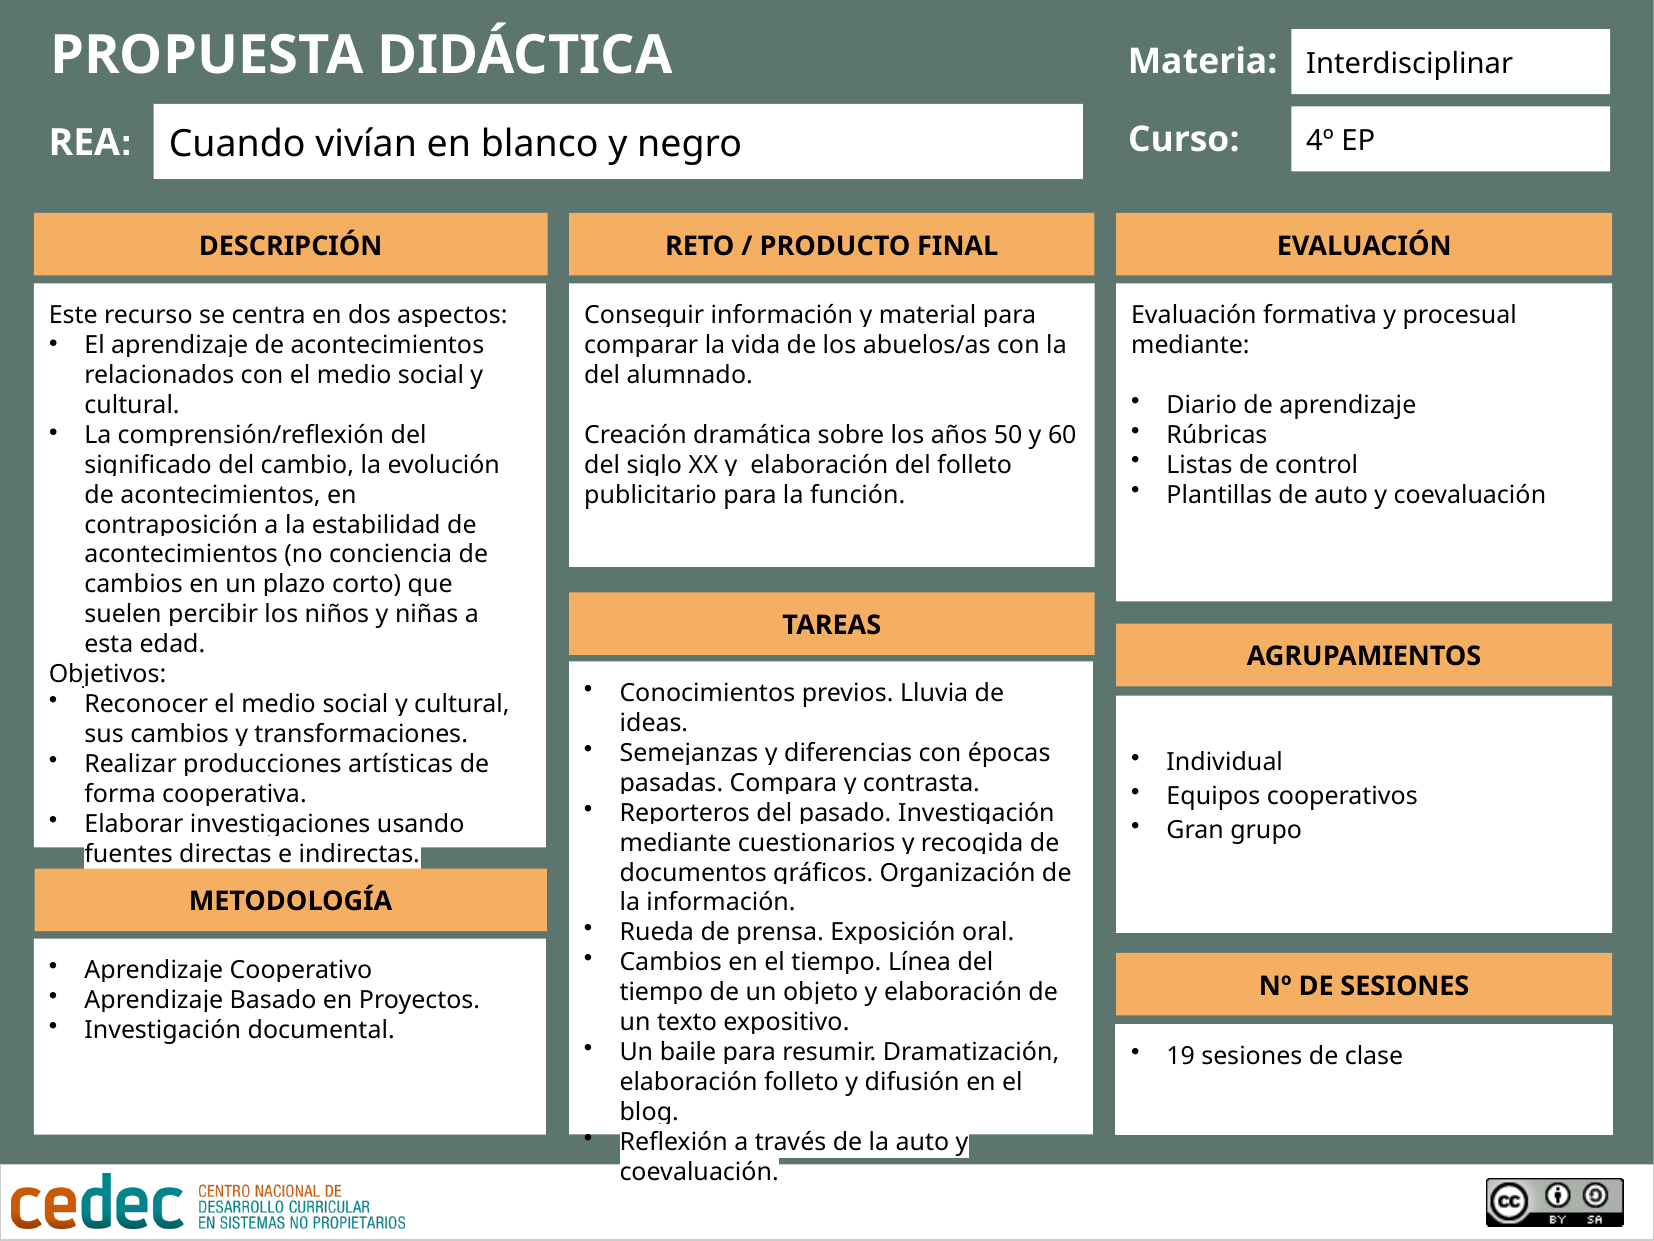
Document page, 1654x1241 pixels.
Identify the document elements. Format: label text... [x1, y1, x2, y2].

text_box Materia: [1113, 30, 1291, 94]
text_box AGRUPAMIENTOS [1116, 623, 1613, 687]
text_box Interdisciplinar [1291, 29, 1611, 95]
text_box DESCRIPCIÓN [33, 212, 548, 276]
text_box Curso: [1113, 109, 1303, 173]
text_box EVALUACIÓN [1116, 212, 1613, 276]
text_box 4º EP [1291, 106, 1611, 172]
text_box TAREAS [569, 592, 1095, 655]
picture [1486, 1178, 1624, 1227]
text_box Conseguir información y material para comparar la vida de los abuelos/as con la del alumnado. Creación dramática sobre los años 50 y 60 del siglo XX y elaboración del folleto publicitario para la función. [569, 283, 1095, 567]
text_box Nº DE SESIONES [1116, 952, 1613, 1016]
text_box [0, 1164, 1654, 1241]
picture [11, 1173, 405, 1229]
text_box Este recurso se centra en dos aspectos: El aprendizaje de acontecimientos relacionados con el medio social y cultural. La comprensión/reflexión del significado del cambio, la evolución de acontecimientos, en contraposición a la estabilidad de acontecimientos (no conciencia de cambios en un plazo corto) que suelen percibir los niños y niñas a esta edad. Objetivos: Reconocer el medio social y cultural, sus cambios y transformaciones. Realizar producciones artísticas de forma cooperativa. Elaborar investigaciones usando fuentes directas e indirectas. [33, 283, 546, 848]
text_box RETO / PRODUCTO FINAL [569, 212, 1095, 276]
text_box Individual Equipos cooperativos Gran grupo [1116, 695, 1613, 933]
text_box Aprendizaje Cooperativo Aprendizaje Basado en Proyectos. Investigación documental. [33, 938, 546, 1135]
text_box 19 sesiones de clase [1116, 1024, 1613, 1135]
text_box Evaluación formativa y procesual mediante: Diario de aprendizaje Rúbricas Listas de control Plantillas de auto y coevaluación [1116, 283, 1613, 602]
text_box METODOLOGÍA [34, 868, 547, 932]
text_box PROPUESTA DIDÁCTICA [35, 11, 1028, 110]
text_box Conocimientos previos. Lluvia de ideas. Semejanzas y diferencias con épocas pasadas. Compara y contrasta. Reporteros del pasado. Investigación mediante cuestionarios y recogida de documentos gráficos. Organización de la información. Rueda de prensa. Exposición oral. Cambios en el tiempo. Línea del tiempo de un objeto y elaboración de un texto expositivo. Un baile para resumir. Dramatización, elaboración folleto y difusión en el blog. Reflexión a través de la auto y coevaluación. [569, 661, 1093, 1135]
text_box Cuando vivían en blanco y negro [153, 103, 1083, 179]
text_box REA: [33, 110, 153, 174]
